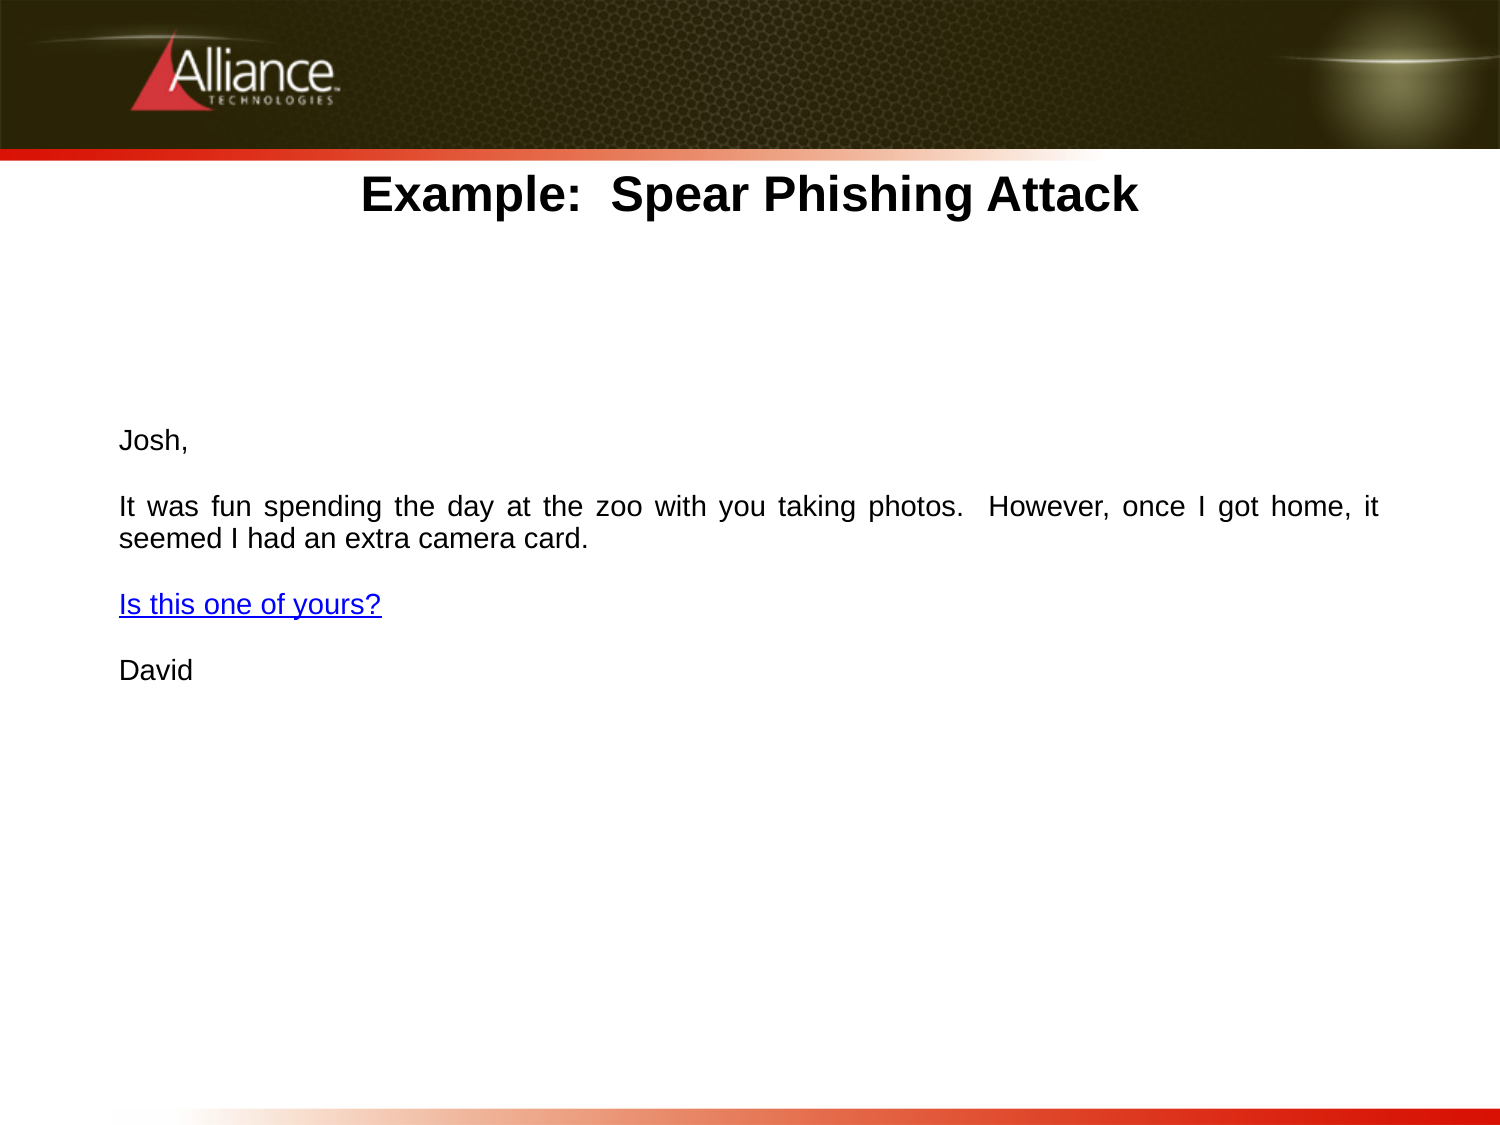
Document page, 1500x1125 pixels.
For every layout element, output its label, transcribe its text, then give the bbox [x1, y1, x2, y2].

picture [114, 1109, 1500, 1125]
text_box Josh, It was fun spending the day at the zoo with you taking photos. However, once I got home, it seemed I had an extra camera card. Is this one of yours? David [104, 416, 1397, 694]
text_box Example: Spear Phishing Attack [0, 163, 1500, 225]
picture [0, 0, 1500, 161]
